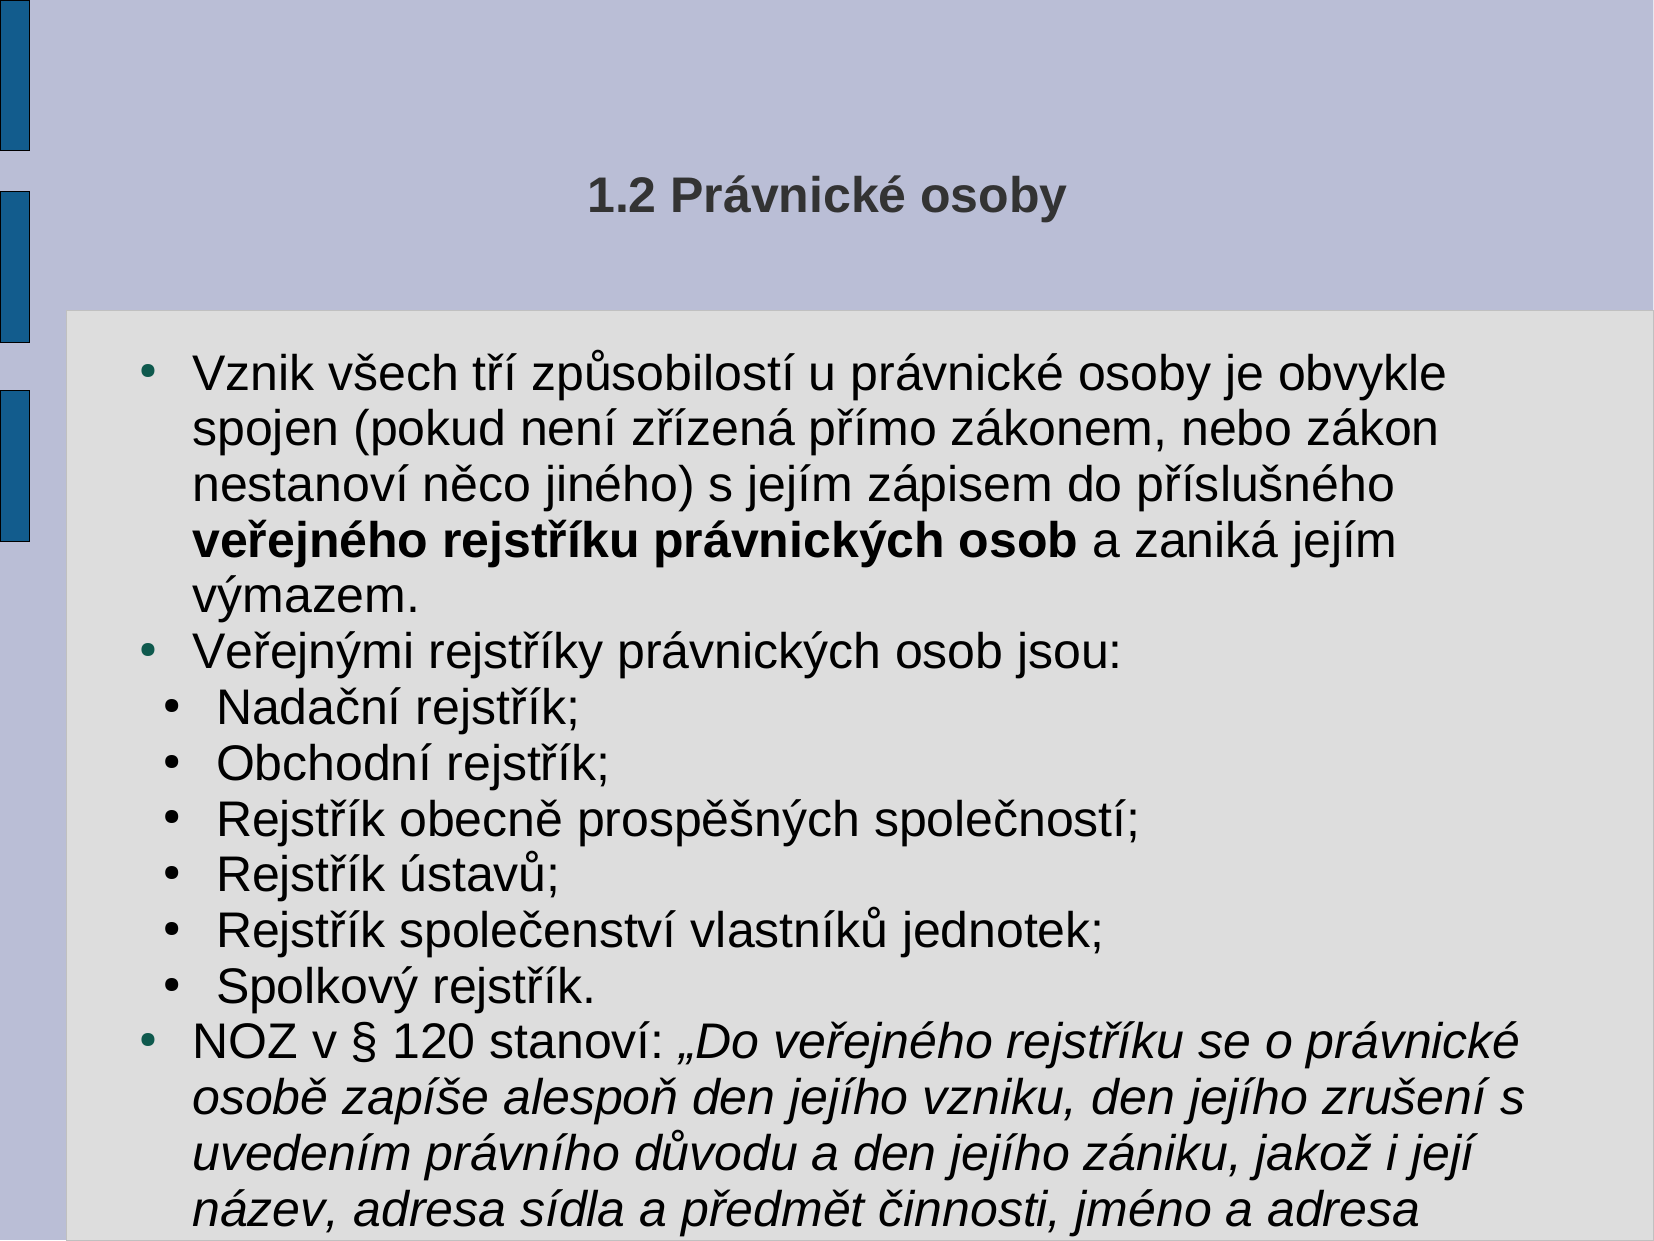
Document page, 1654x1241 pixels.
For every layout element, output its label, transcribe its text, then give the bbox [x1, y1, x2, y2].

title 1.2 Právnické osoby [121, 91, 1534, 299]
list Vznik všech tří způsobilostí u právnické osoby je obvykle spojen (pokud není zřízená přímo zákonem, nebo zákon nestanoví něco jiného) s jejím zápisem do příslušného veřejného rejstříku právnických osob a zaniká jejím výmazem. Veřejnými rejstříky právnických osob jsou: Nadační rejstřík; Obchodní rejstřík; Rejstřík obecně prospěšných společností; Rejstřík ústavů; Rejstřík společenství vlastníků jednotek; Spolkový rejstřík. NOZ v § 120 stanoví: „Do veřejného rejstříku se o právnické osobě zapíše alespoň den jejího vzniku, den jejího zrušení s uvedením právního důvodu a den jejího zániku, jakož i její název, adresa sídla a předmět činnosti, jméno a adresa [121, 344, 1534, 1238]
